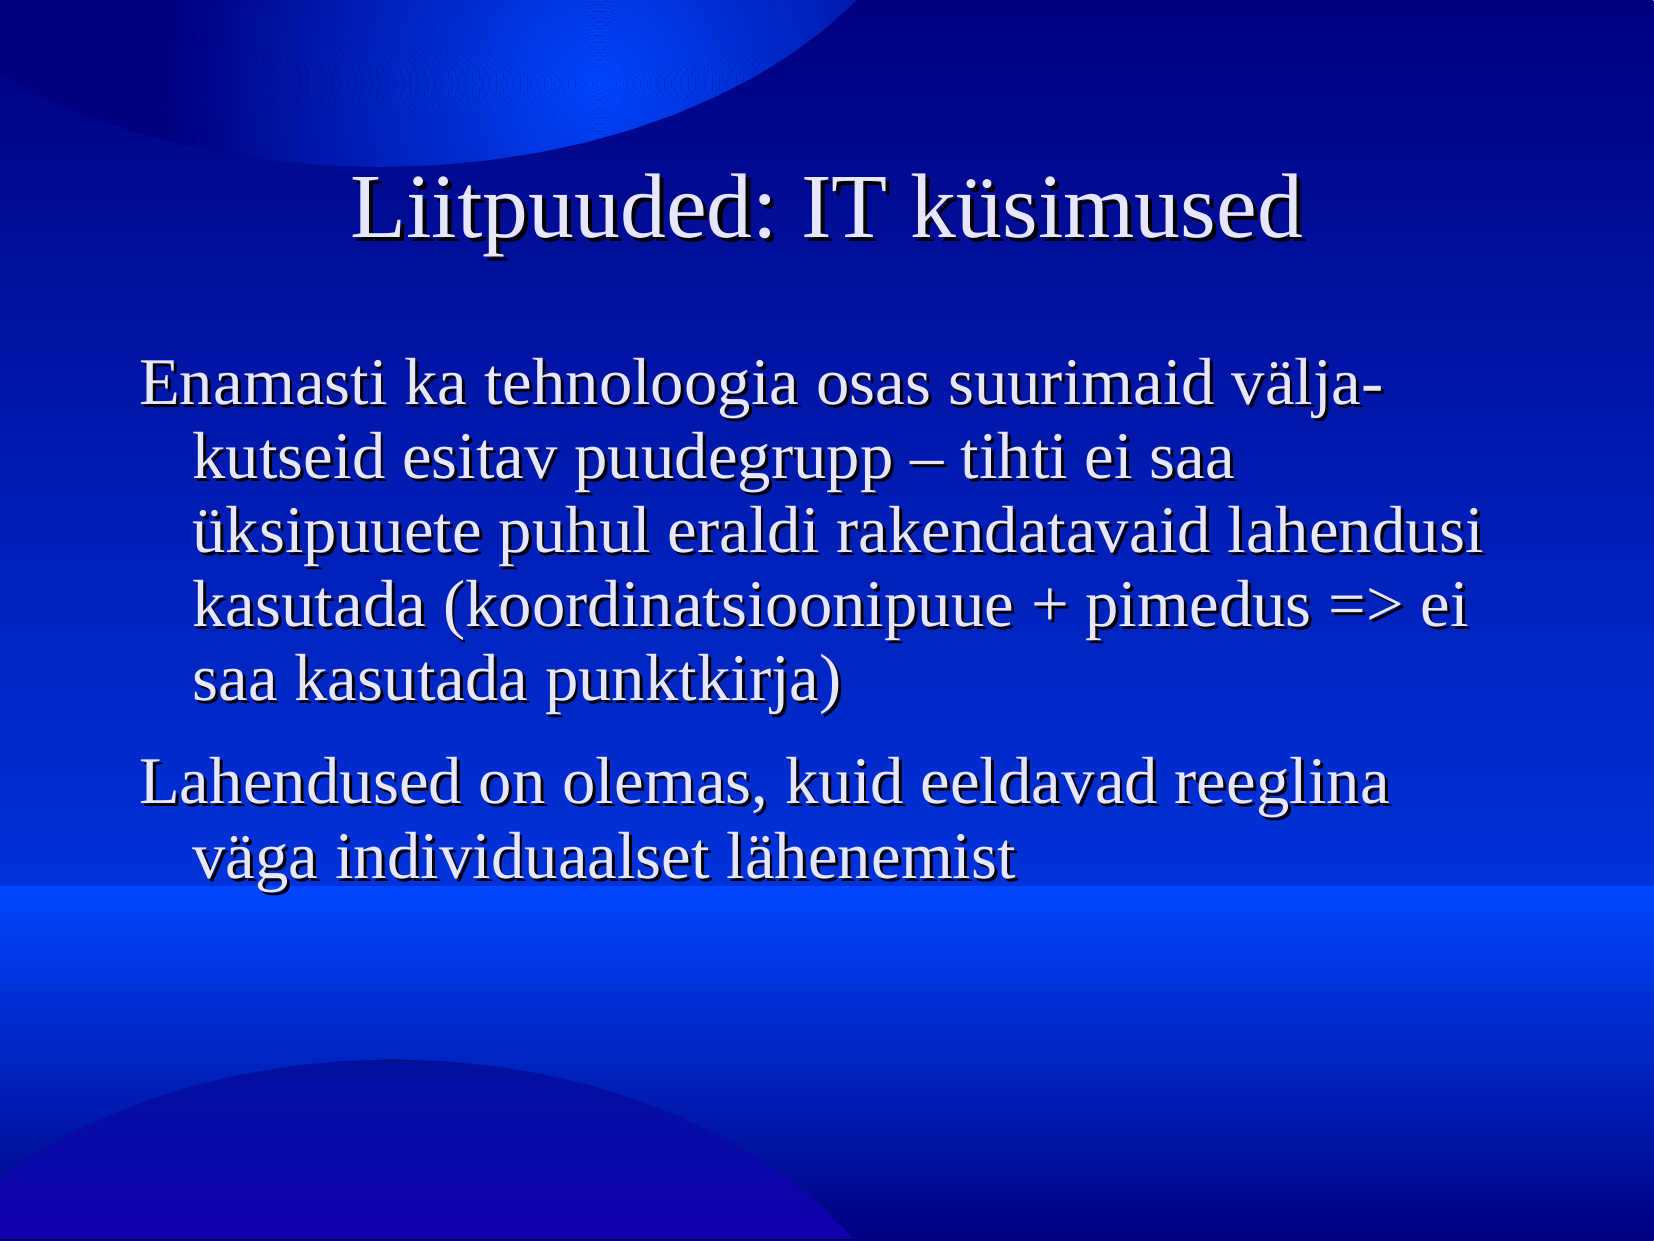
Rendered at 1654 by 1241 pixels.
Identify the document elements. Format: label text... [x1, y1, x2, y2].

title Liitpuuded: IT küsimused [121, 102, 1534, 311]
list Enamasti ka tehnoloogia osas suurimaid välja-kutseid esitav puudegrupp – tihti ei saa üksipuuete puhul eraldi rakendatavaid lahendusi kasutada (koordinatsioonipuue + pimedus => ei saa kasutada punktkirja) Lahendused on olemas, kuid eeldavad reeglina väga individuaalset lähenemist [121, 344, 1534, 1127]
